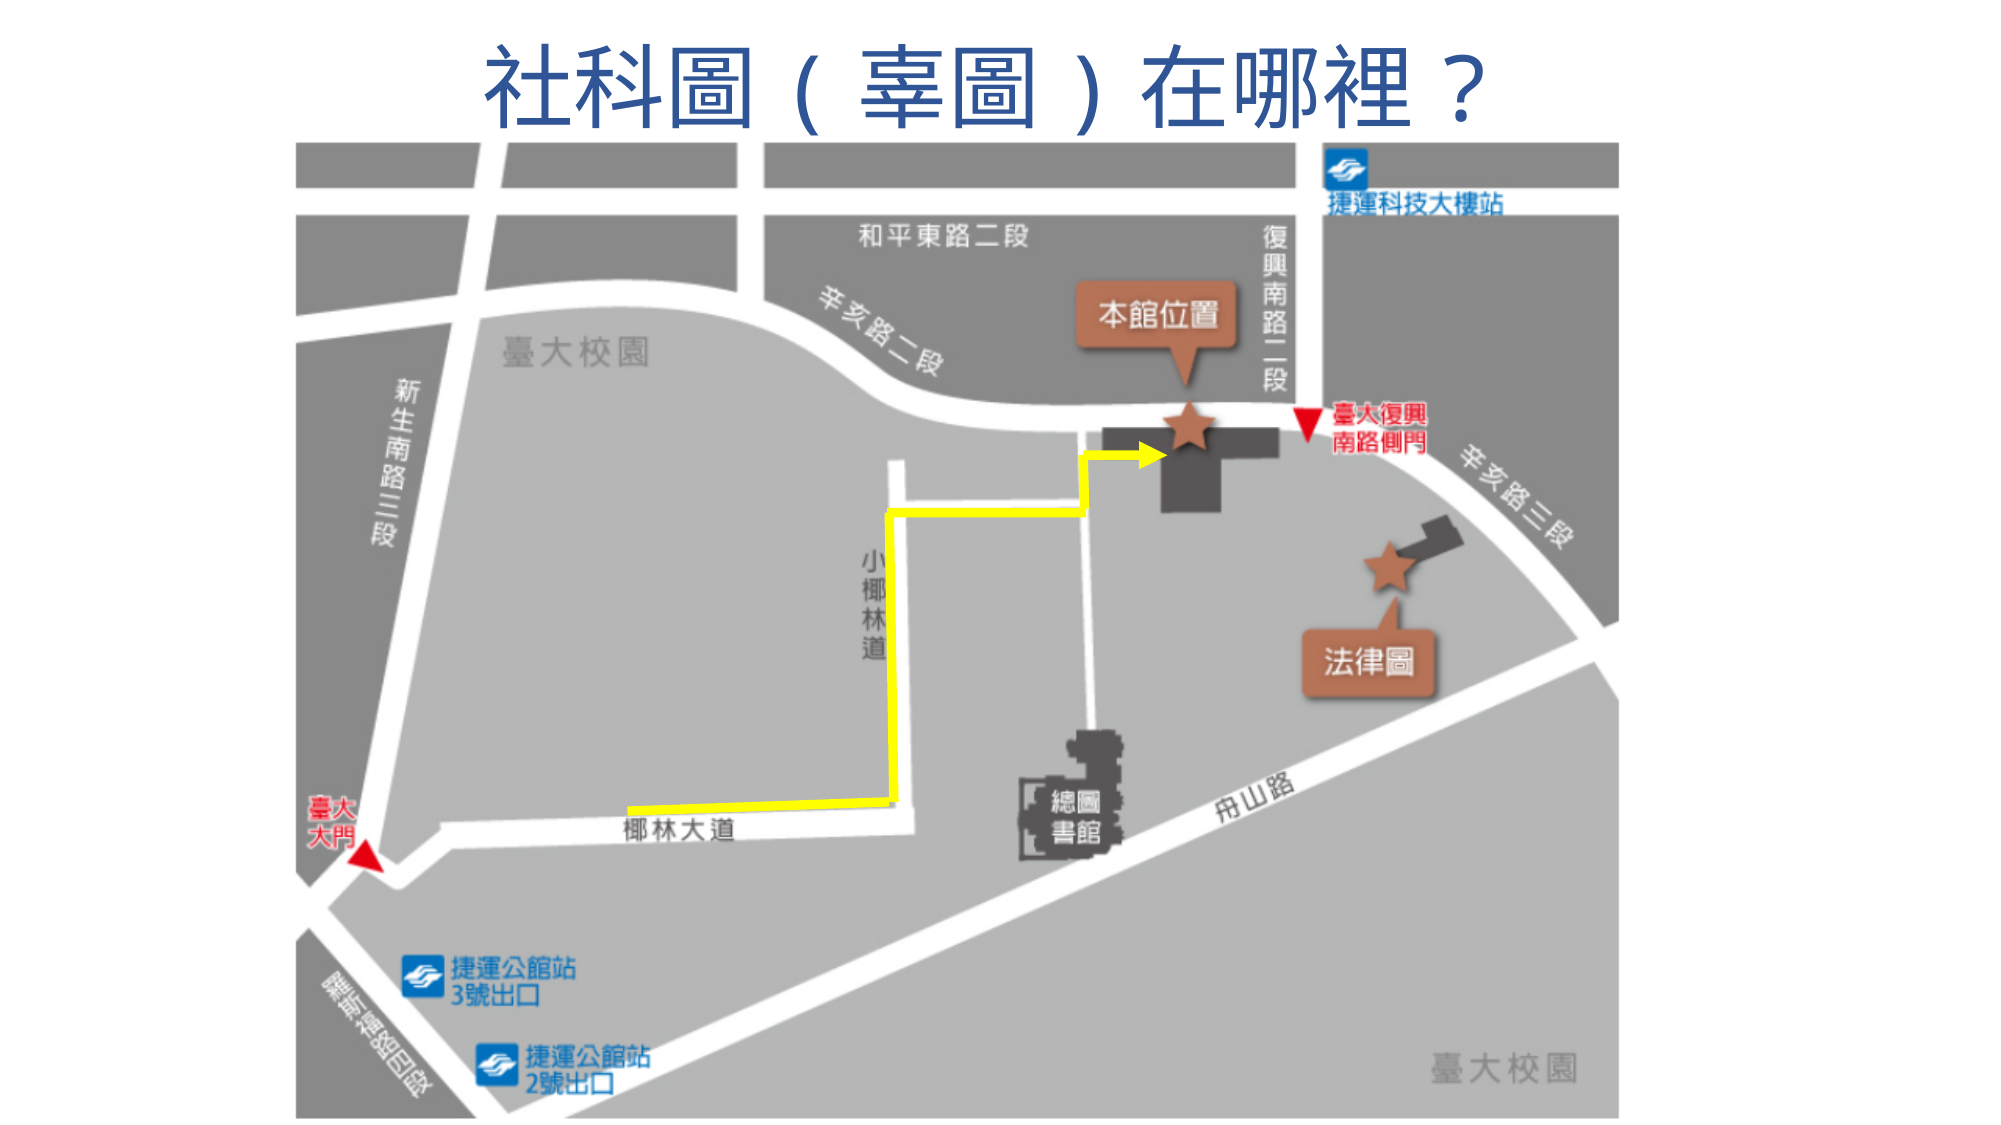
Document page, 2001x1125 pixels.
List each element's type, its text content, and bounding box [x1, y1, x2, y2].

picture [290, 158, 1627, 1125]
title 社科圖(辜圖)在哪裡? [157, 24, 1816, 158]
